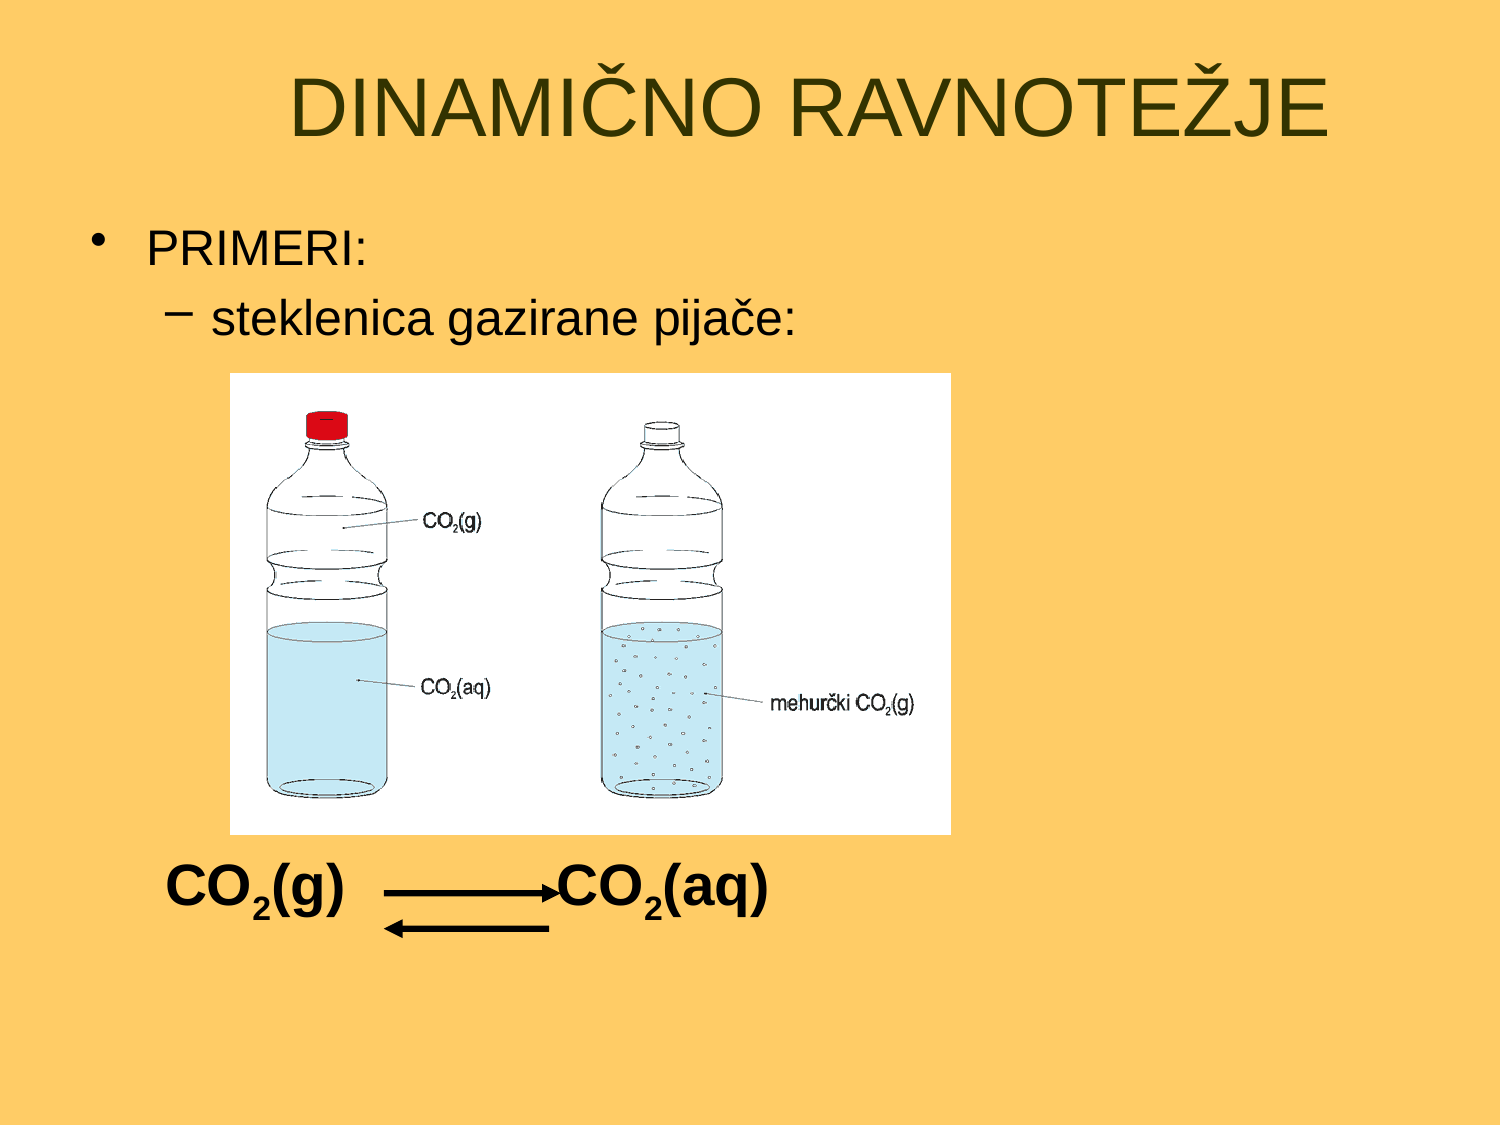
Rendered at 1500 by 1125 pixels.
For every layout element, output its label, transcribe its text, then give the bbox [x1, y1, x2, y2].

title DINAMIČNO RAVNOTEŽJE [194, 45, 1425, 161]
list PRIMERI: steklenica gazirane pijače: CO2(g) CO2(aq) [75, 208, 1425, 1005]
picture [230, 373, 951, 835]
